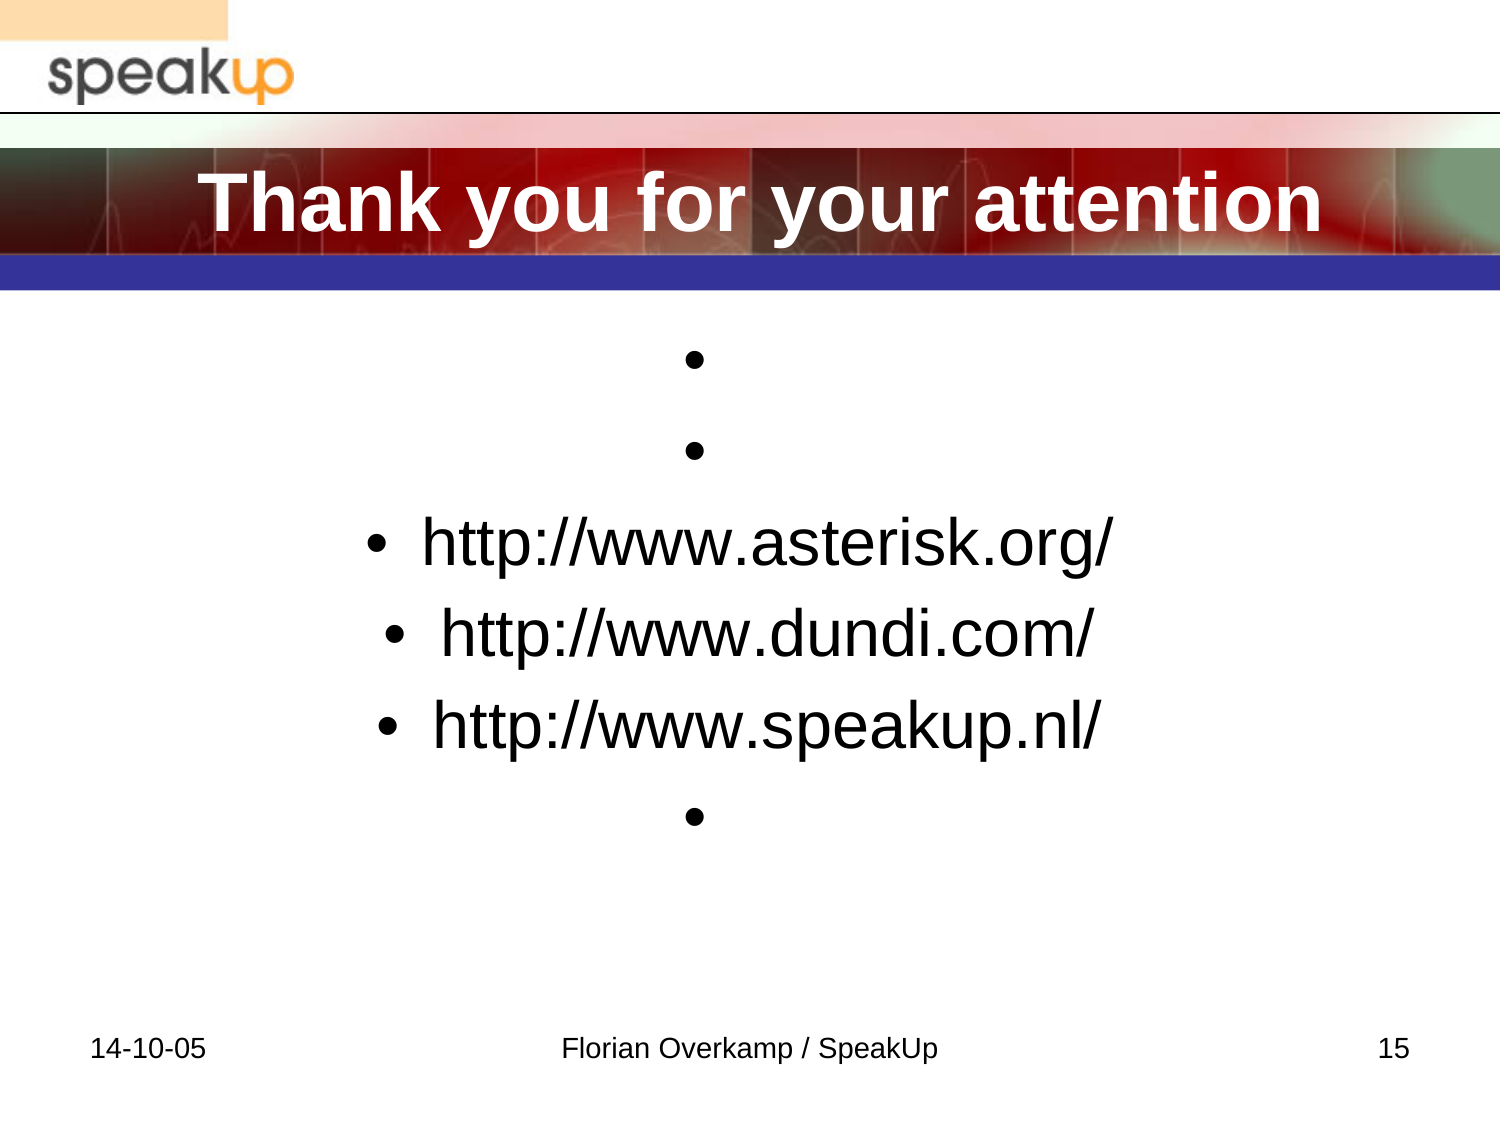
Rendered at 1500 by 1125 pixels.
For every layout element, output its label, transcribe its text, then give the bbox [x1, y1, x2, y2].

picture [0, 114, 1500, 255]
list http://www.asterisk.org/ http://www.dundi.com/ http://www.speakup.nl/ [64, 314, 1415, 1000]
picture [0, 0, 294, 105]
title Thank you for your attention [88, 144, 1436, 260]
